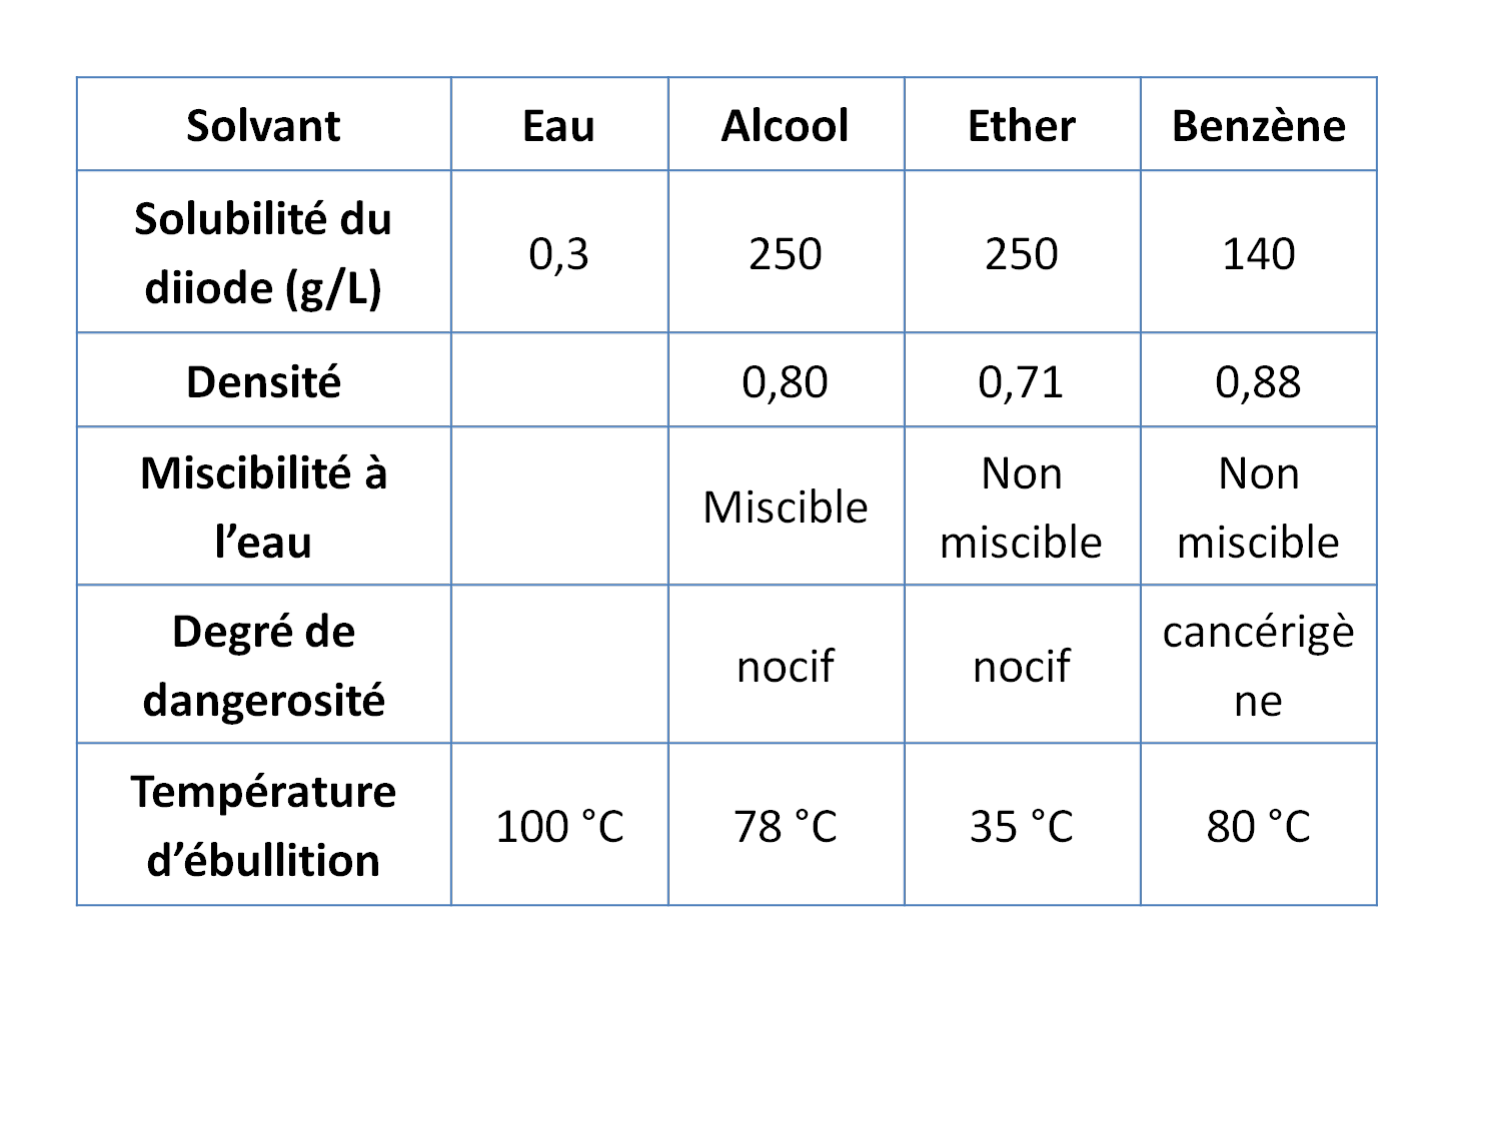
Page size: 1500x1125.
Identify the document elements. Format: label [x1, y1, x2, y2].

picture [65, 65, 1389, 918]
